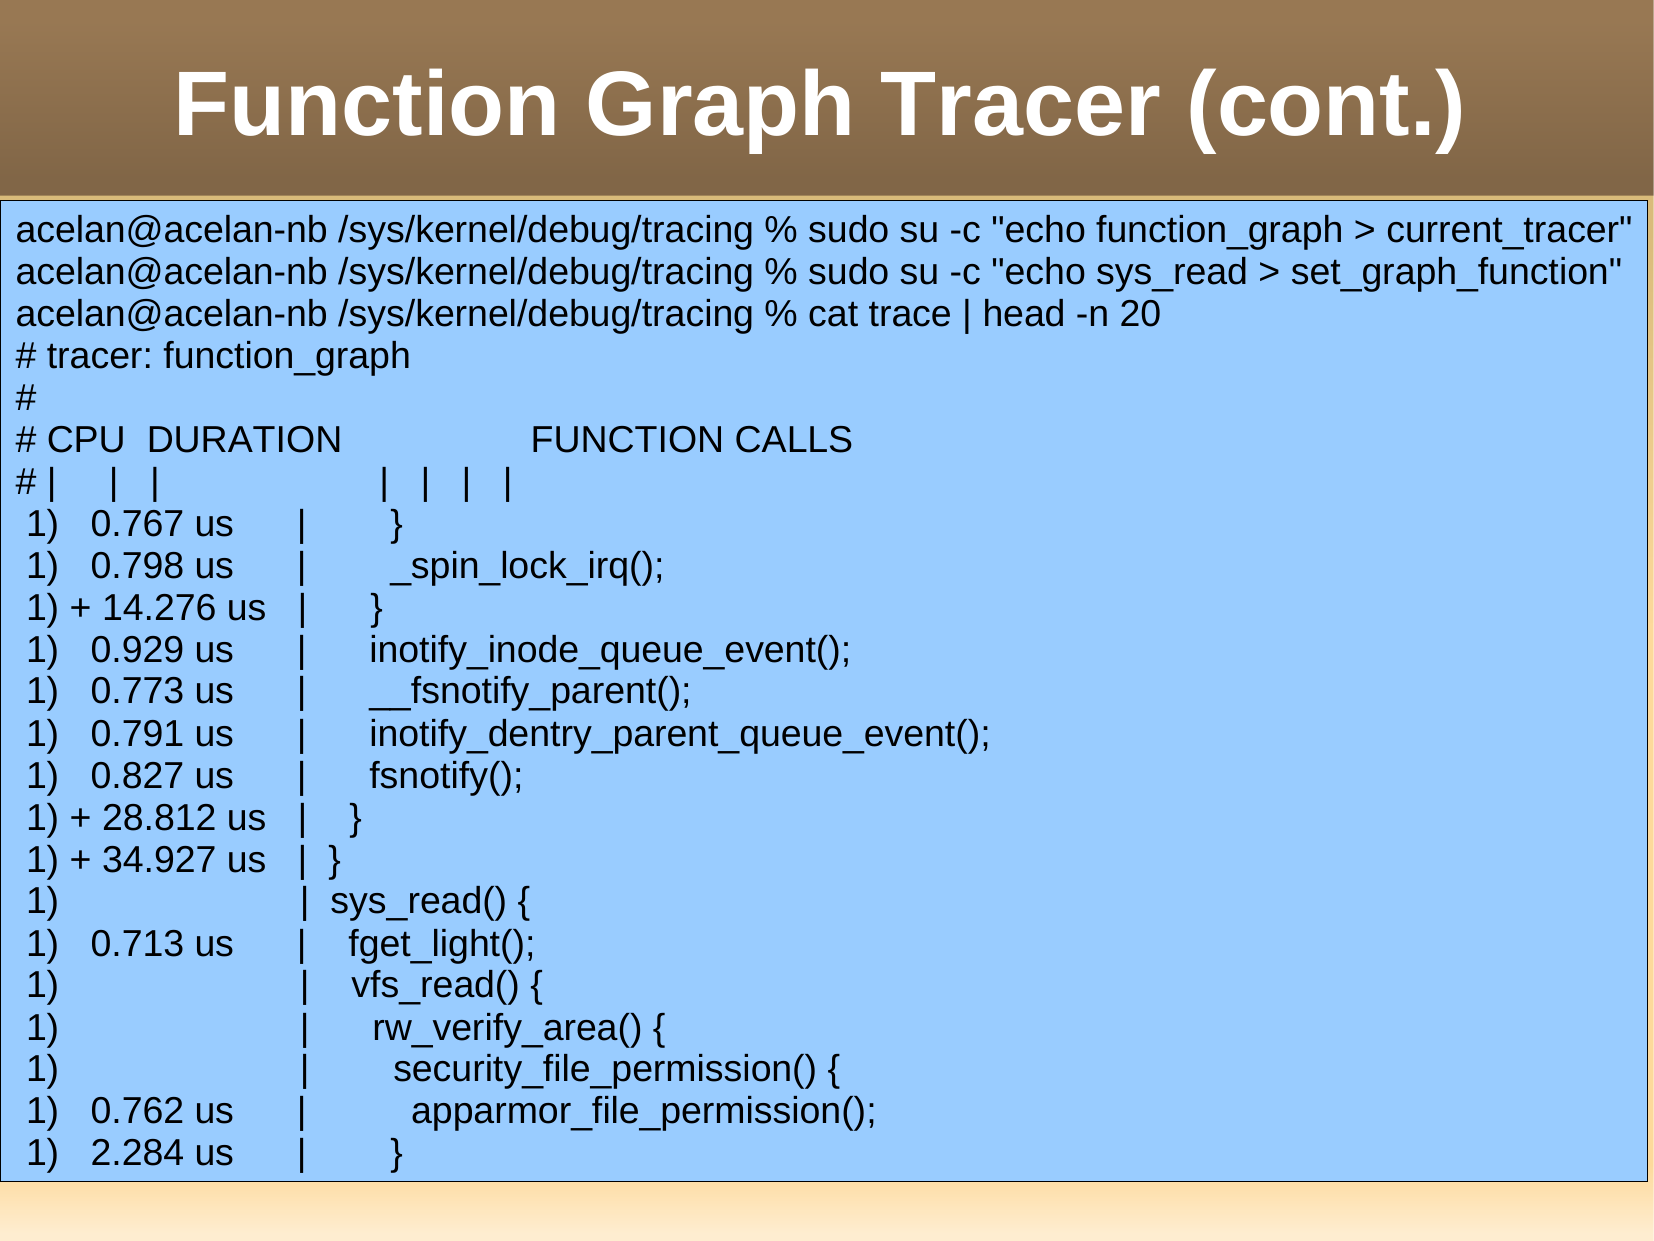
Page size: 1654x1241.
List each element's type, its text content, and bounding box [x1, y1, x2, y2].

text_box acelan@acelan-nb /sys/kernel/debug/tracing % sudo su -c "echo function_graph > current_tracer" acelan@acelan-nb /sys/kernel/debug/tracing % sudo su -c "echo sys_read > set_graph_function" acelan@acelan-nb /sys/kernel/debug/tracing % cat trace | head -n 20 # tracer: function_graph # # CPU DURATION FUNCTION CALLS # | | | | | | | 1) 0.767 us | } 1) 0.798 us | _spin_lock_irq(); 1) + 14.276 us | } 1) 0.929 us | inotify_inode_queue_event(); 1) 0.773 us | __fsnotify_parent(); 1) 0.791 us | inotify_dentry_parent_queue_event(); 1) 0.827 us | fsnotify(); 1) + 28.812 us | } 1) + 34.927 us | } 1) | sys_read() { 1) 0.713 us | fget_light(); 1) | vfs_read() { 1) | rw_verify_area() { 1) | security_file_permission() { 1) 0.762 us | apparmor_file_permission(); 1) 2.284 us | } [0, 200, 1648, 1182]
title Function Graph Tracer (cont.) [76, 7, 1565, 200]
picture [0, 0, 1654, 1241]
